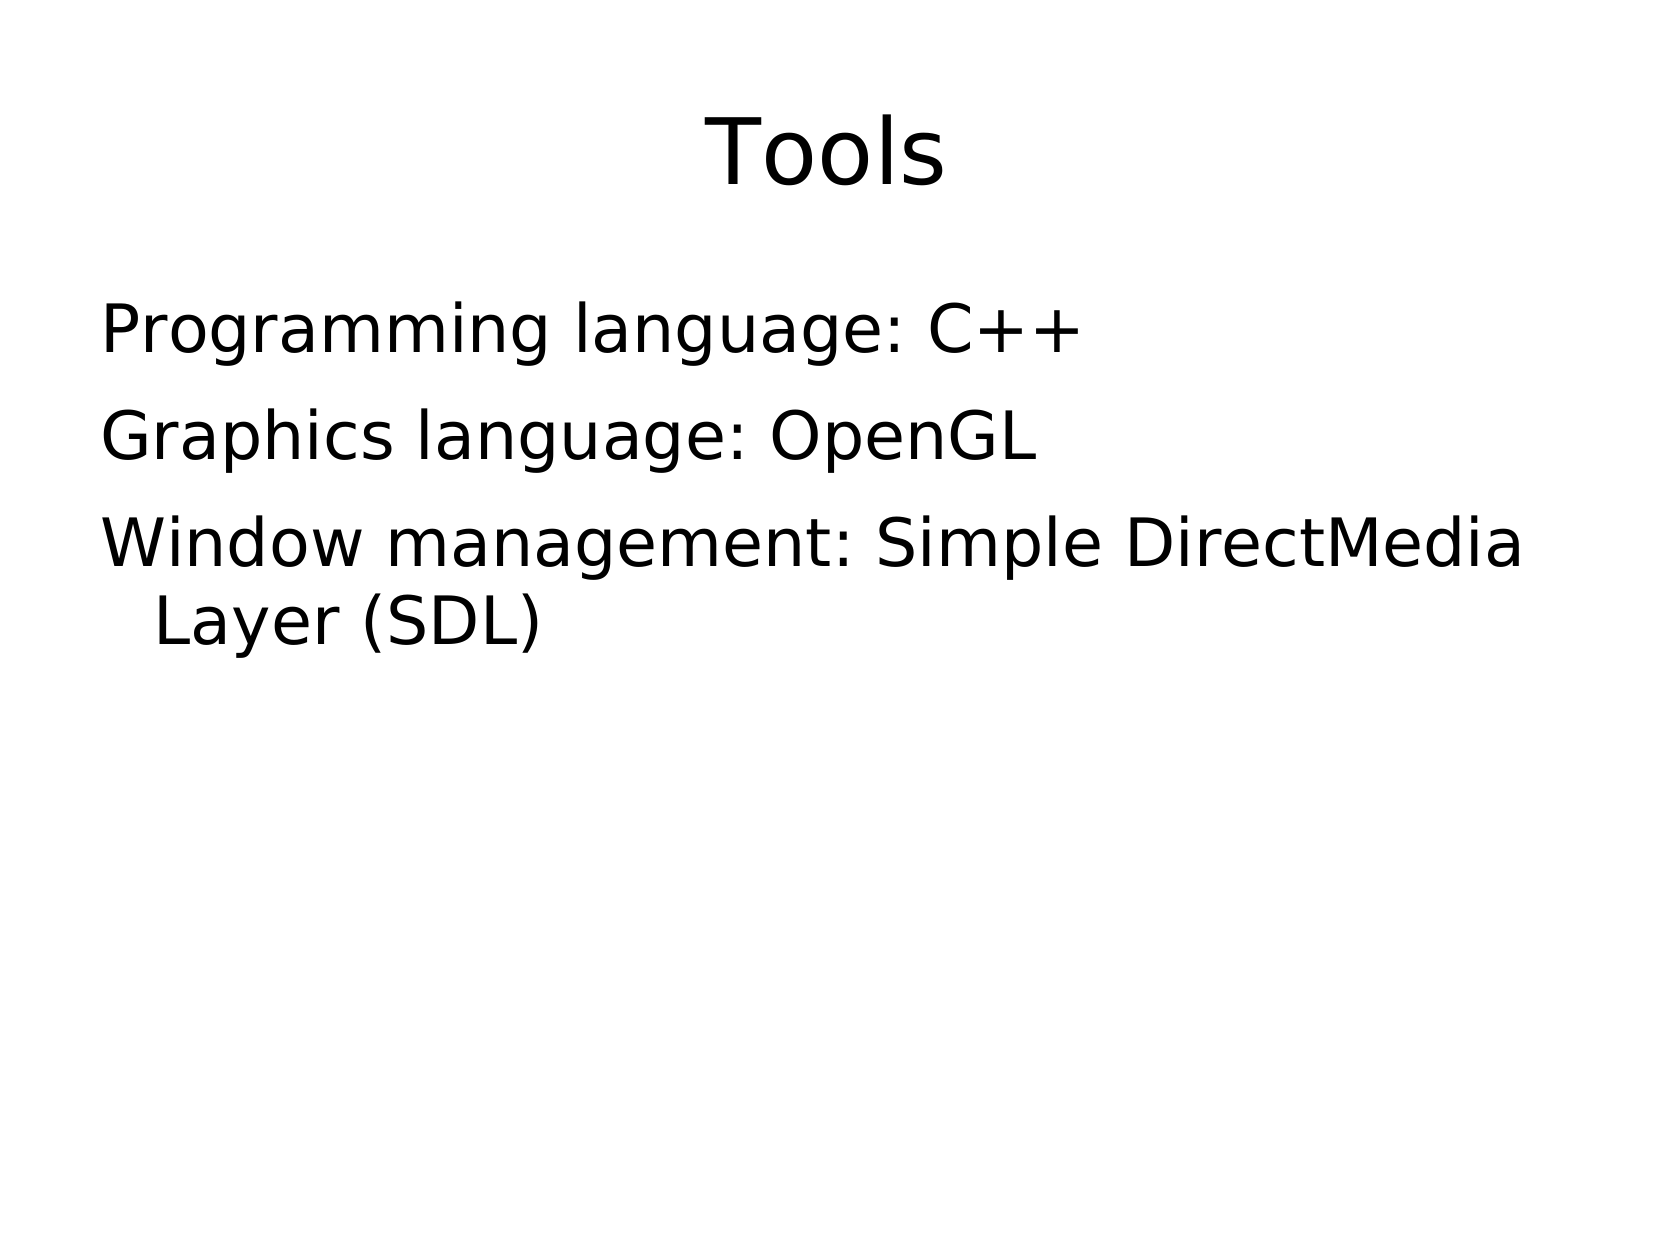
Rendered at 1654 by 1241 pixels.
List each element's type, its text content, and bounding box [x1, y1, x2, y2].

title Tools [82, 49, 1571, 257]
list Programming language: C++ Graphics language: OpenGL Window management: Simple DirectMedia Layer (SDL) [82, 290, 1571, 1109]
